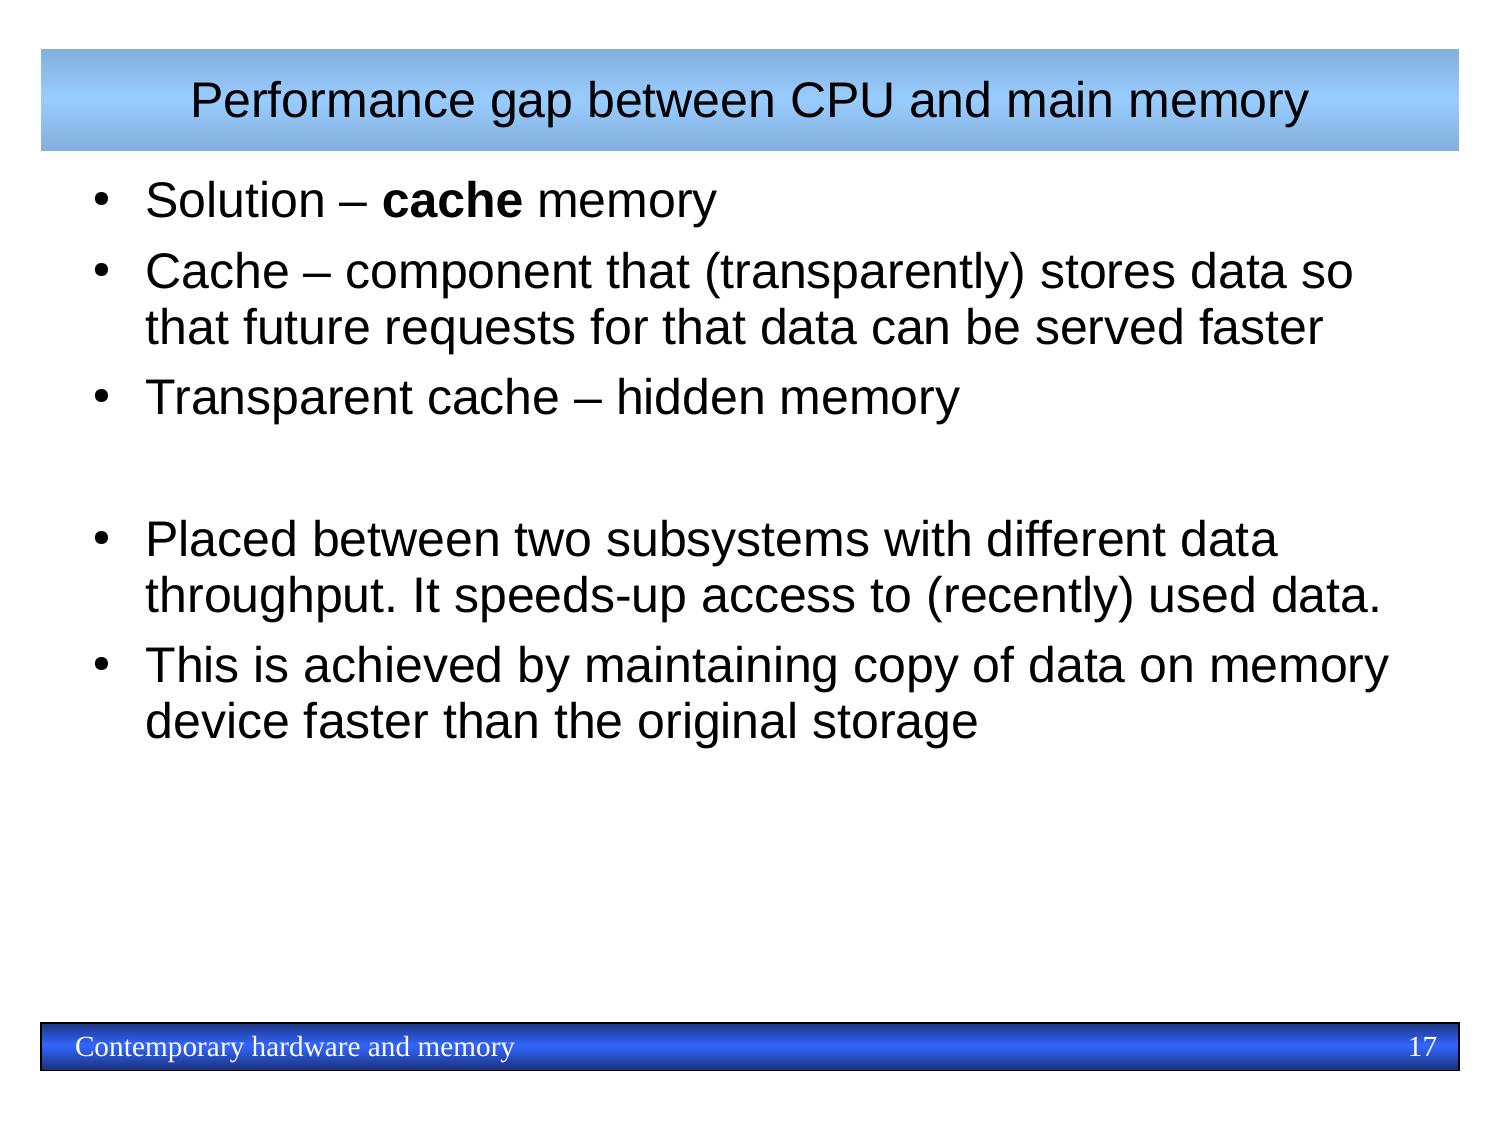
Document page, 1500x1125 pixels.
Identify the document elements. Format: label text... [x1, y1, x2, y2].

list Solution – cache memory Cache – component that (transparently) stores data so that future requests for that data can be served faster Transparent cache – hidden memory Placed between two subsystems with different data throughput. It speeds-up access to (recently) used data. This is achieved by maintaining copy of data on memory device faster than the original storage [75, 172, 1426, 976]
title Performance gap between CPU and main memory [41, 49, 1459, 151]
